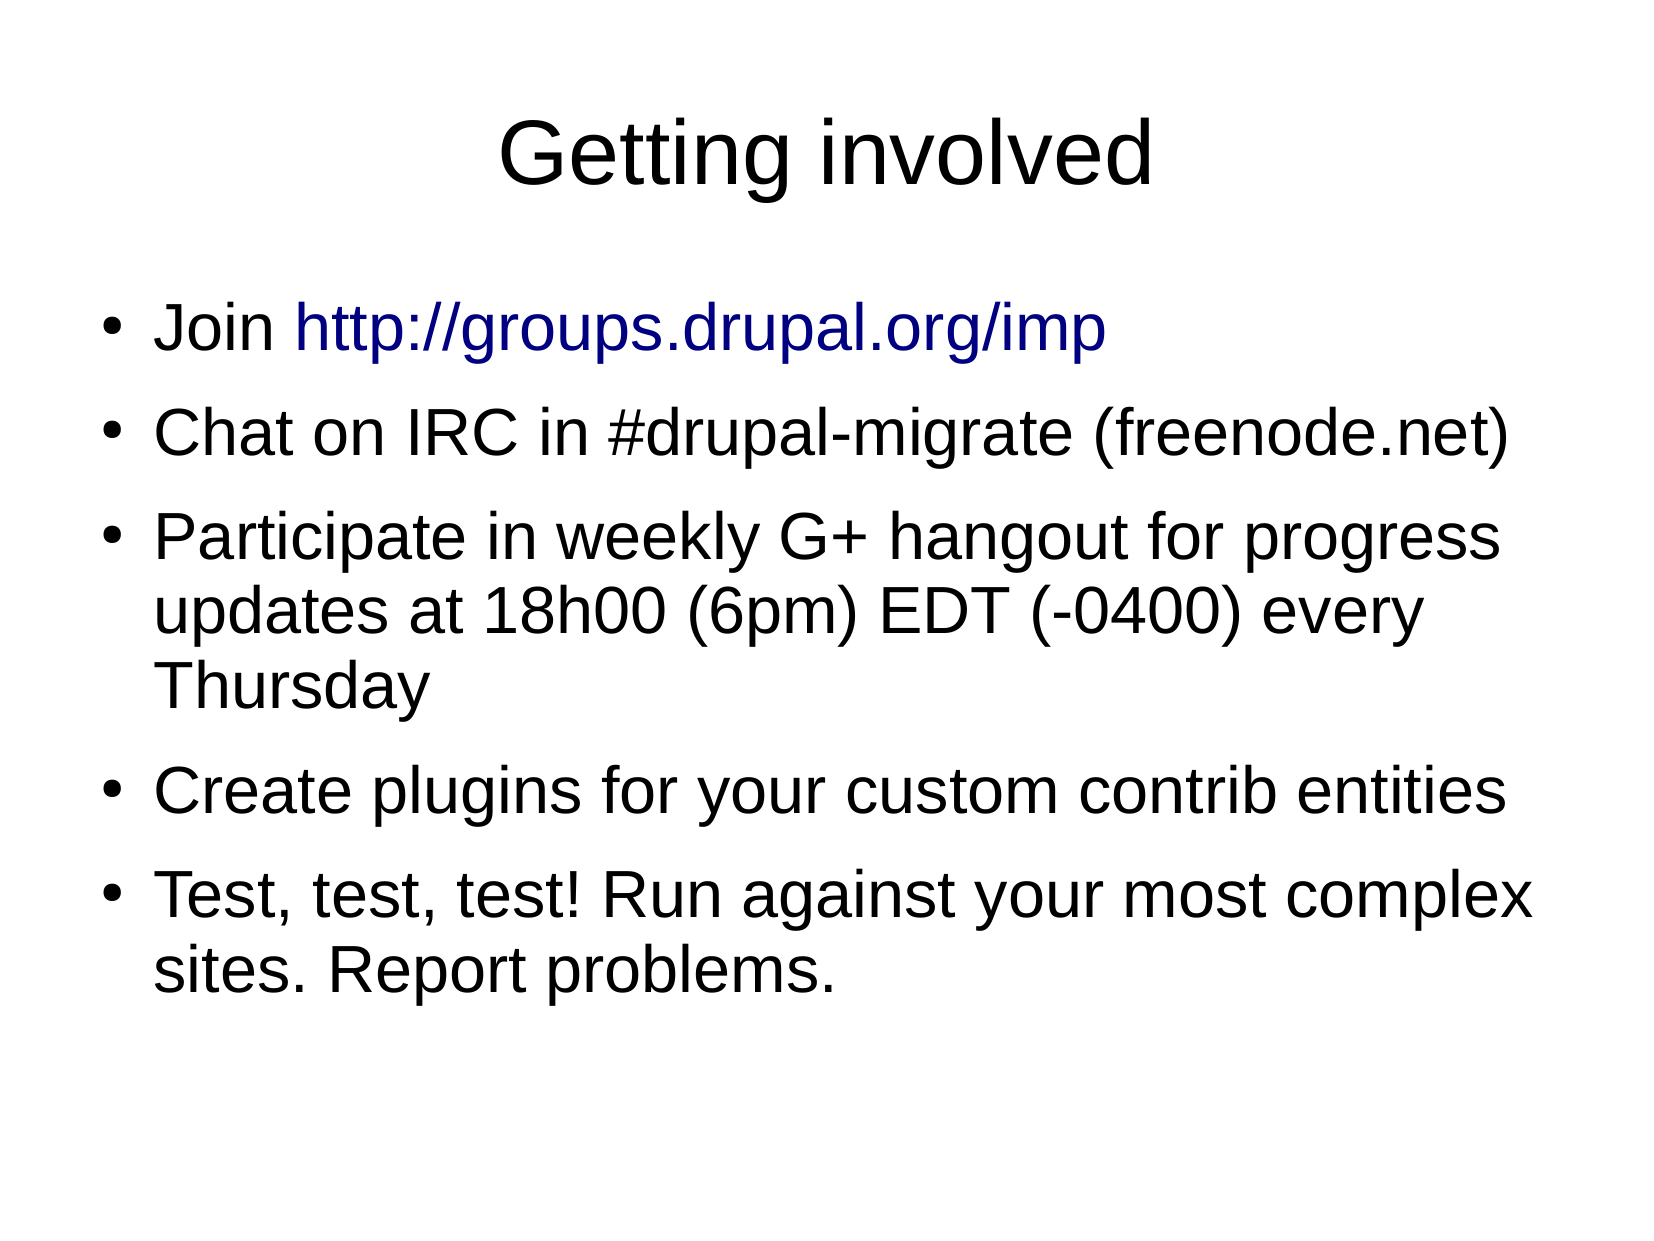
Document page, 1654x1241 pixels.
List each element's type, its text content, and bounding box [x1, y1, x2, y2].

title Getting involved [82, 49, 1571, 257]
list Join http://groups.drupal.org/imp Chat on IRC in #drupal-migrate (freenode.net) Participate in weekly G+ hangout for progress updates at 18h00 (6pm) EDT (-0400) every Thursday Create plugins for your custom contrib entities Test, test, test! Run against your most complex sites. Report problems. [82, 290, 1538, 1010]
